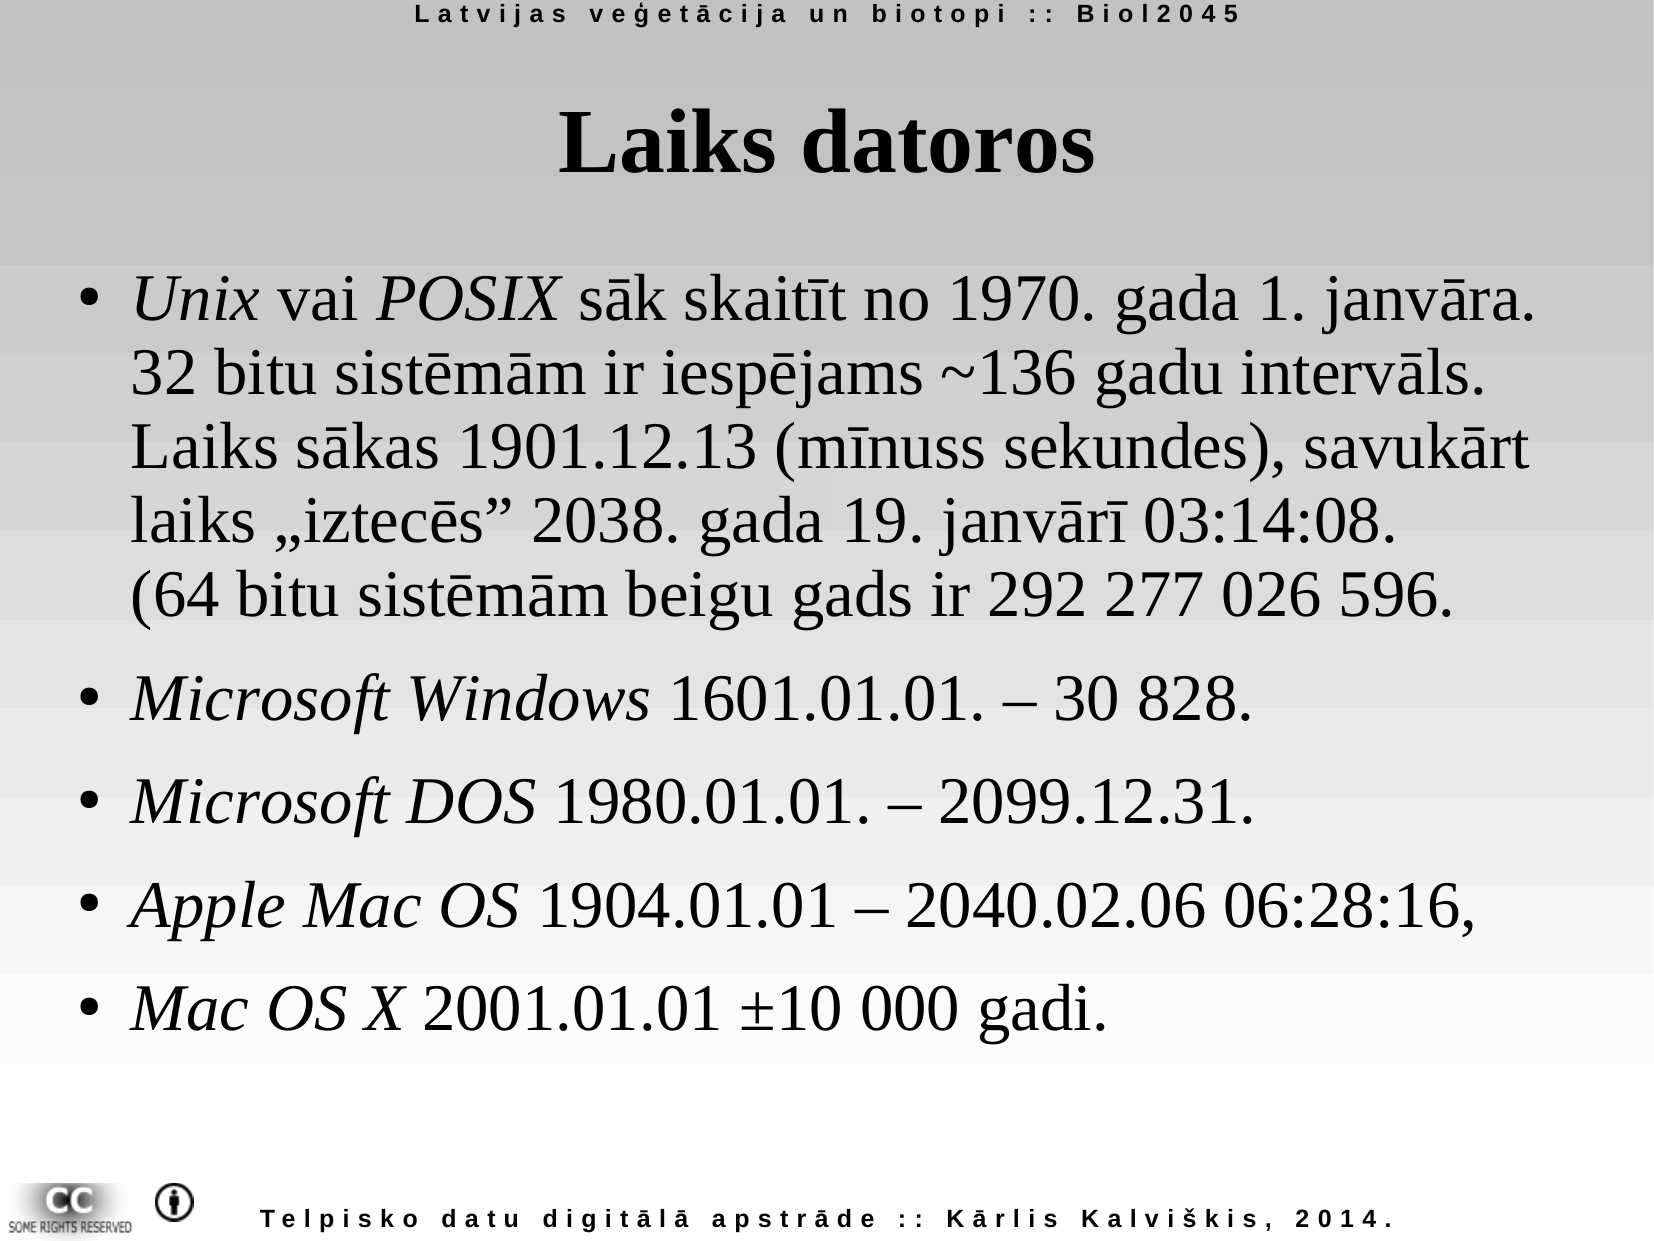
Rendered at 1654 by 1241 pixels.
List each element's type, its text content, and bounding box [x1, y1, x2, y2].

picture [0, 0, 1654, 1241]
title Laiks datoros [59, 37, 1596, 246]
list Unix vai POSIX sāk skaitīt no 1970. gada 1. janvāra. 32 bitu sistēmām ir iespējams ~136 gadu intervāls. Laiks sākas 1901.12.13 (mīnuss sekundes), savukārt laiks „iztecēs” 2038. gada 19. janvārī 03:14:08. (64 bitu sistēmām beigu gads ir 292 277 026 596. Microsoft Windows 1601.01.01. – 30 828. Microsoft DOS 1980.01.01. – 2099.12.31. Apple Mac OS 1904.01.01 – 2040.02.06 06:28:16, Mac OS X 2001.01.01 ±10 000 gadi. [59, 261, 1596, 1046]
